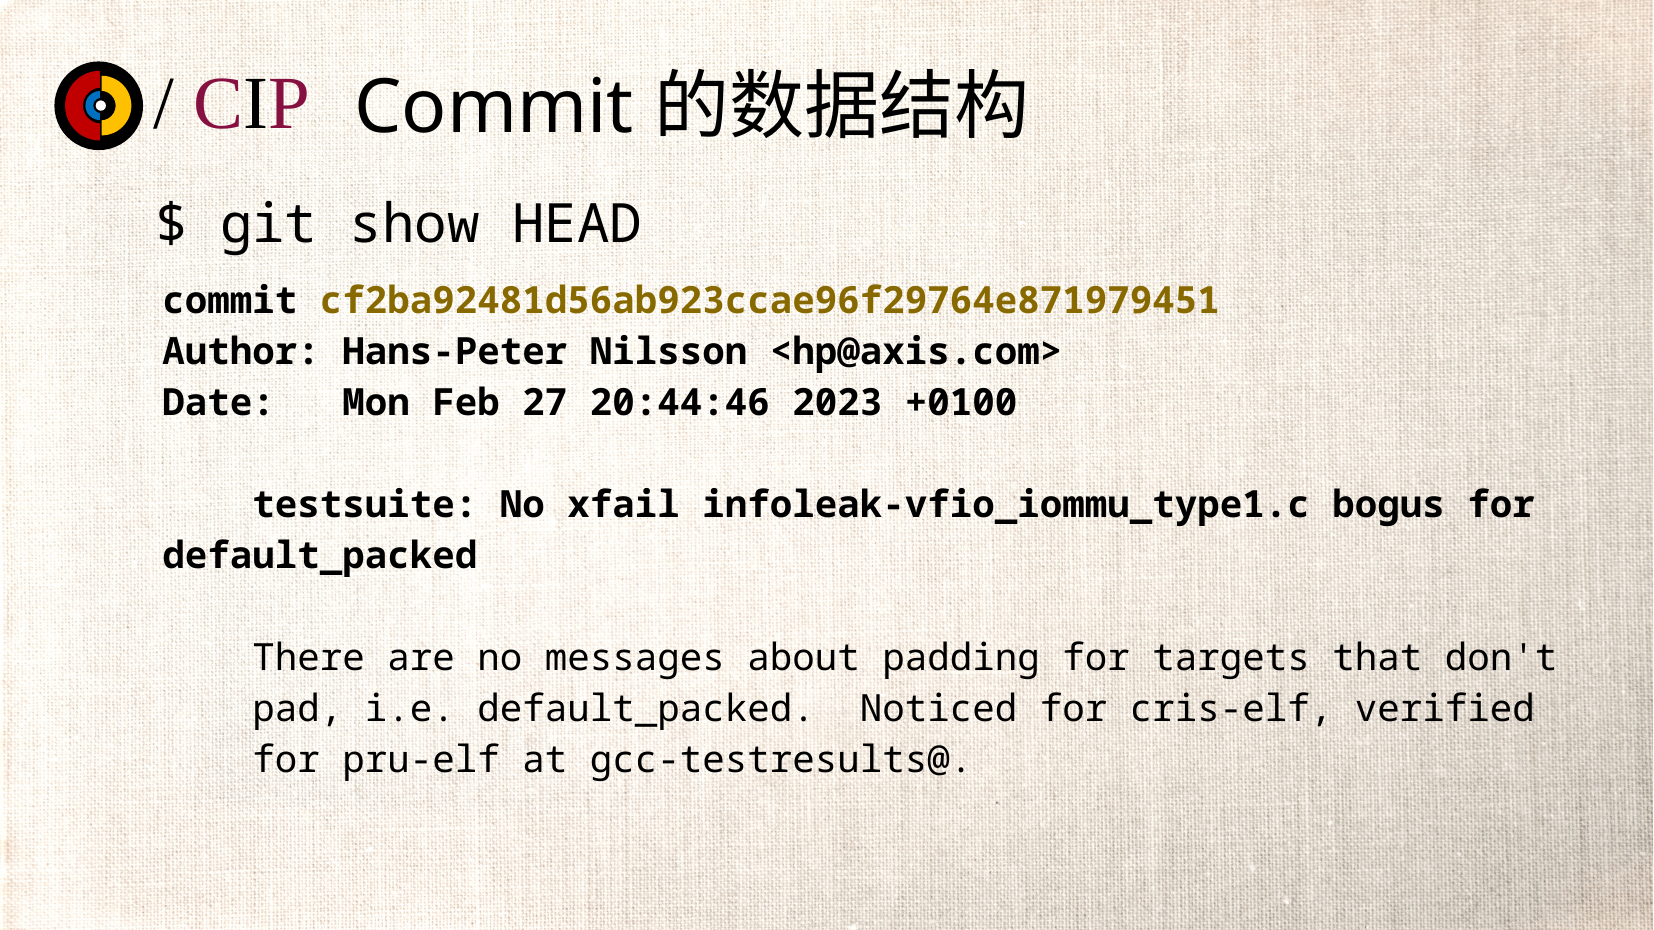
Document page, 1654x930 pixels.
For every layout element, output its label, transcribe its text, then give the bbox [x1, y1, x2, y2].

list $ git show HEAD [84, 184, 1572, 798]
text_box commit cf2ba92481d56ab923ccae96f29764e871979451 Author: Hans-Peter Nilsson <hp@axis.com> Date: Mon Feb 27 20:44:46 2023 +0100 testsuite: No xfail infoleak-vfio_iommu_type1.c bogus for default_packed There are no messages about padding for targets that don't pad, i.e. default_packed. Noticed for cris-elf, verified for pru-elf at gcc-testresults@. [147, 265, 1594, 822]
picture [0, 0, 1654, 930]
title Commit的数据结构 [354, 21, 1541, 178]
